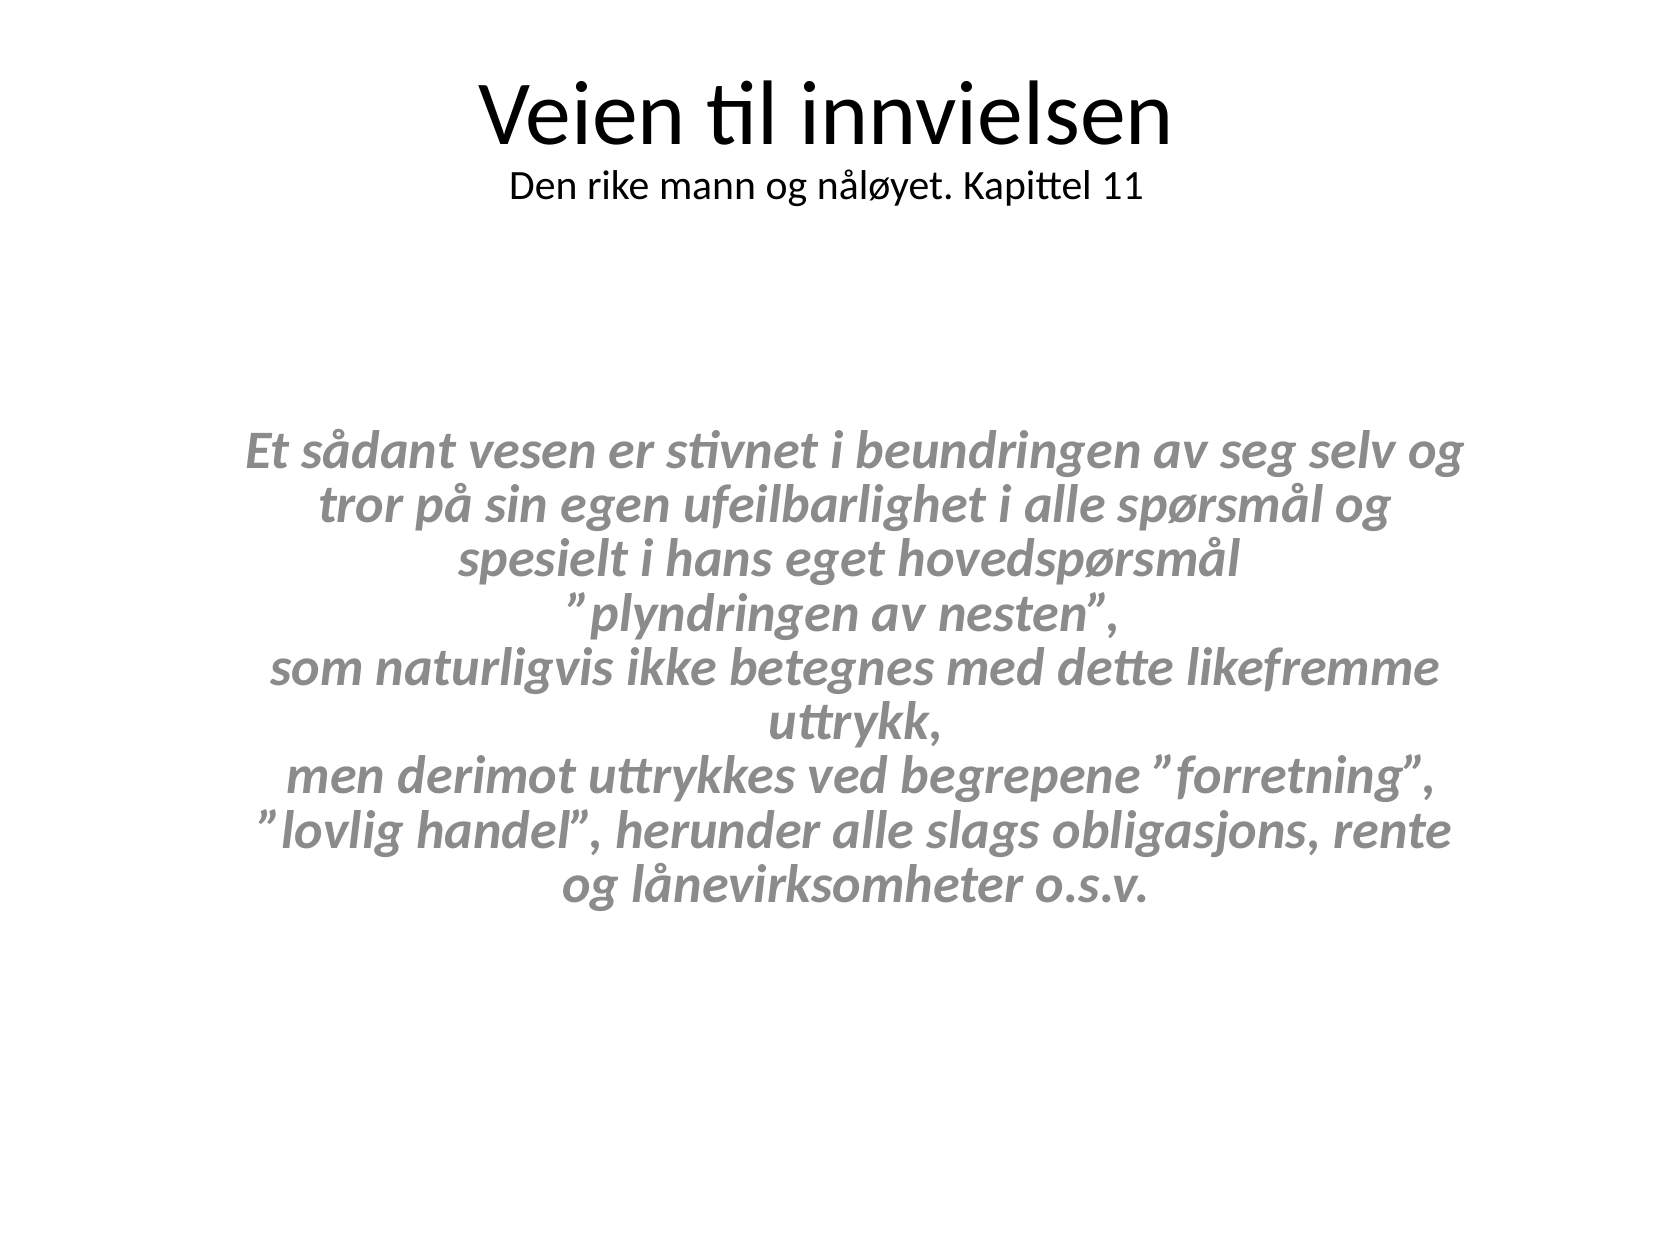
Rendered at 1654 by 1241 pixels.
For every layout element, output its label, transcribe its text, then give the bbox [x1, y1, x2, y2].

title Veien til innvielsen Den rike mann og nåløyet. Kapittel 11 [82, 49, 1571, 237]
text_box Et sådant vesen er stivnet i beundringen av seg selv og tror på sin egen ufeilbarlighet i alle spørsmål og spesielt i hans eget hovedspørsmål ”plyndringen av nesten”, som naturligvis ikke betegnes med dette likefremme uttrykk, men derimot uttrykkes ved begrepene ”forretning”, ”lovlig handel”, herunder alle slags obligasjons, rente og lånevirksomheter o.s.v. [236, 236, 1477, 1108]
